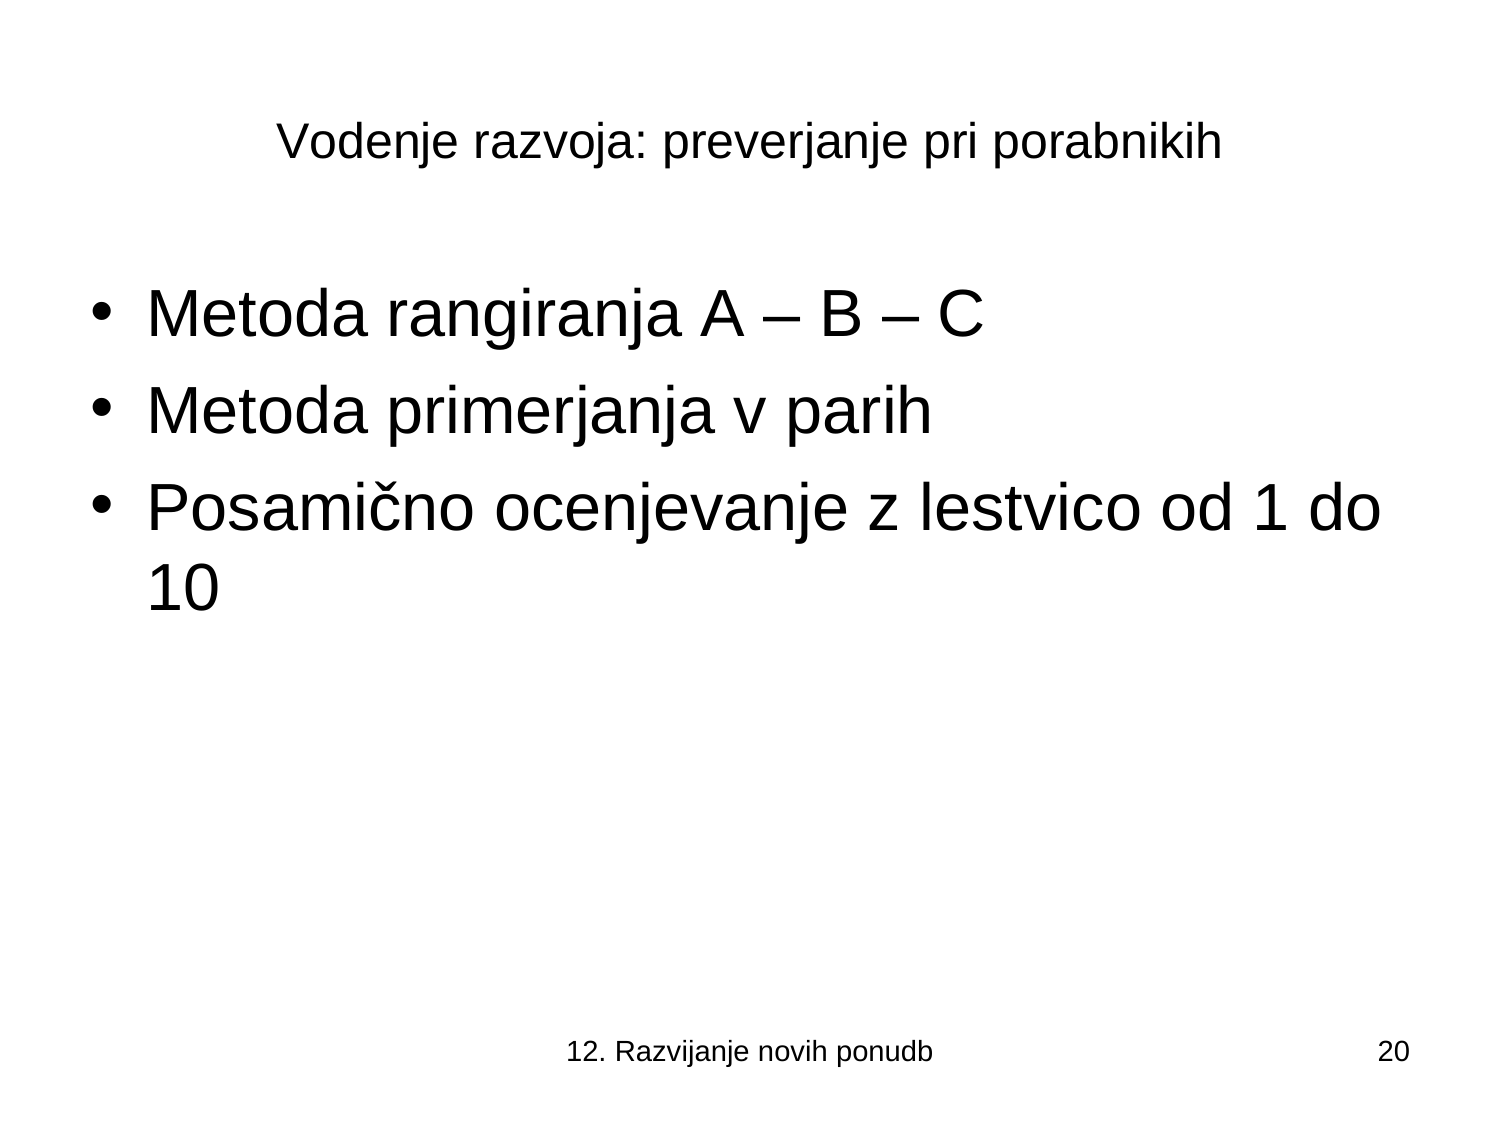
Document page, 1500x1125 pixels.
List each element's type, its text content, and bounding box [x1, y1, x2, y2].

title Vodenje razvoja: preverjanje pri porabnikih [75, 45, 1426, 233]
text_box 12. Razvijanje novih ponudb [512, 1024, 988, 1103]
text_box <number> [1074, 1024, 1426, 1103]
list Metoda rangiranja A – B – C Metoda primerjanja v parih Posamično ocenjevanje z lestvico od 1 do 10 [75, 262, 1426, 1006]
